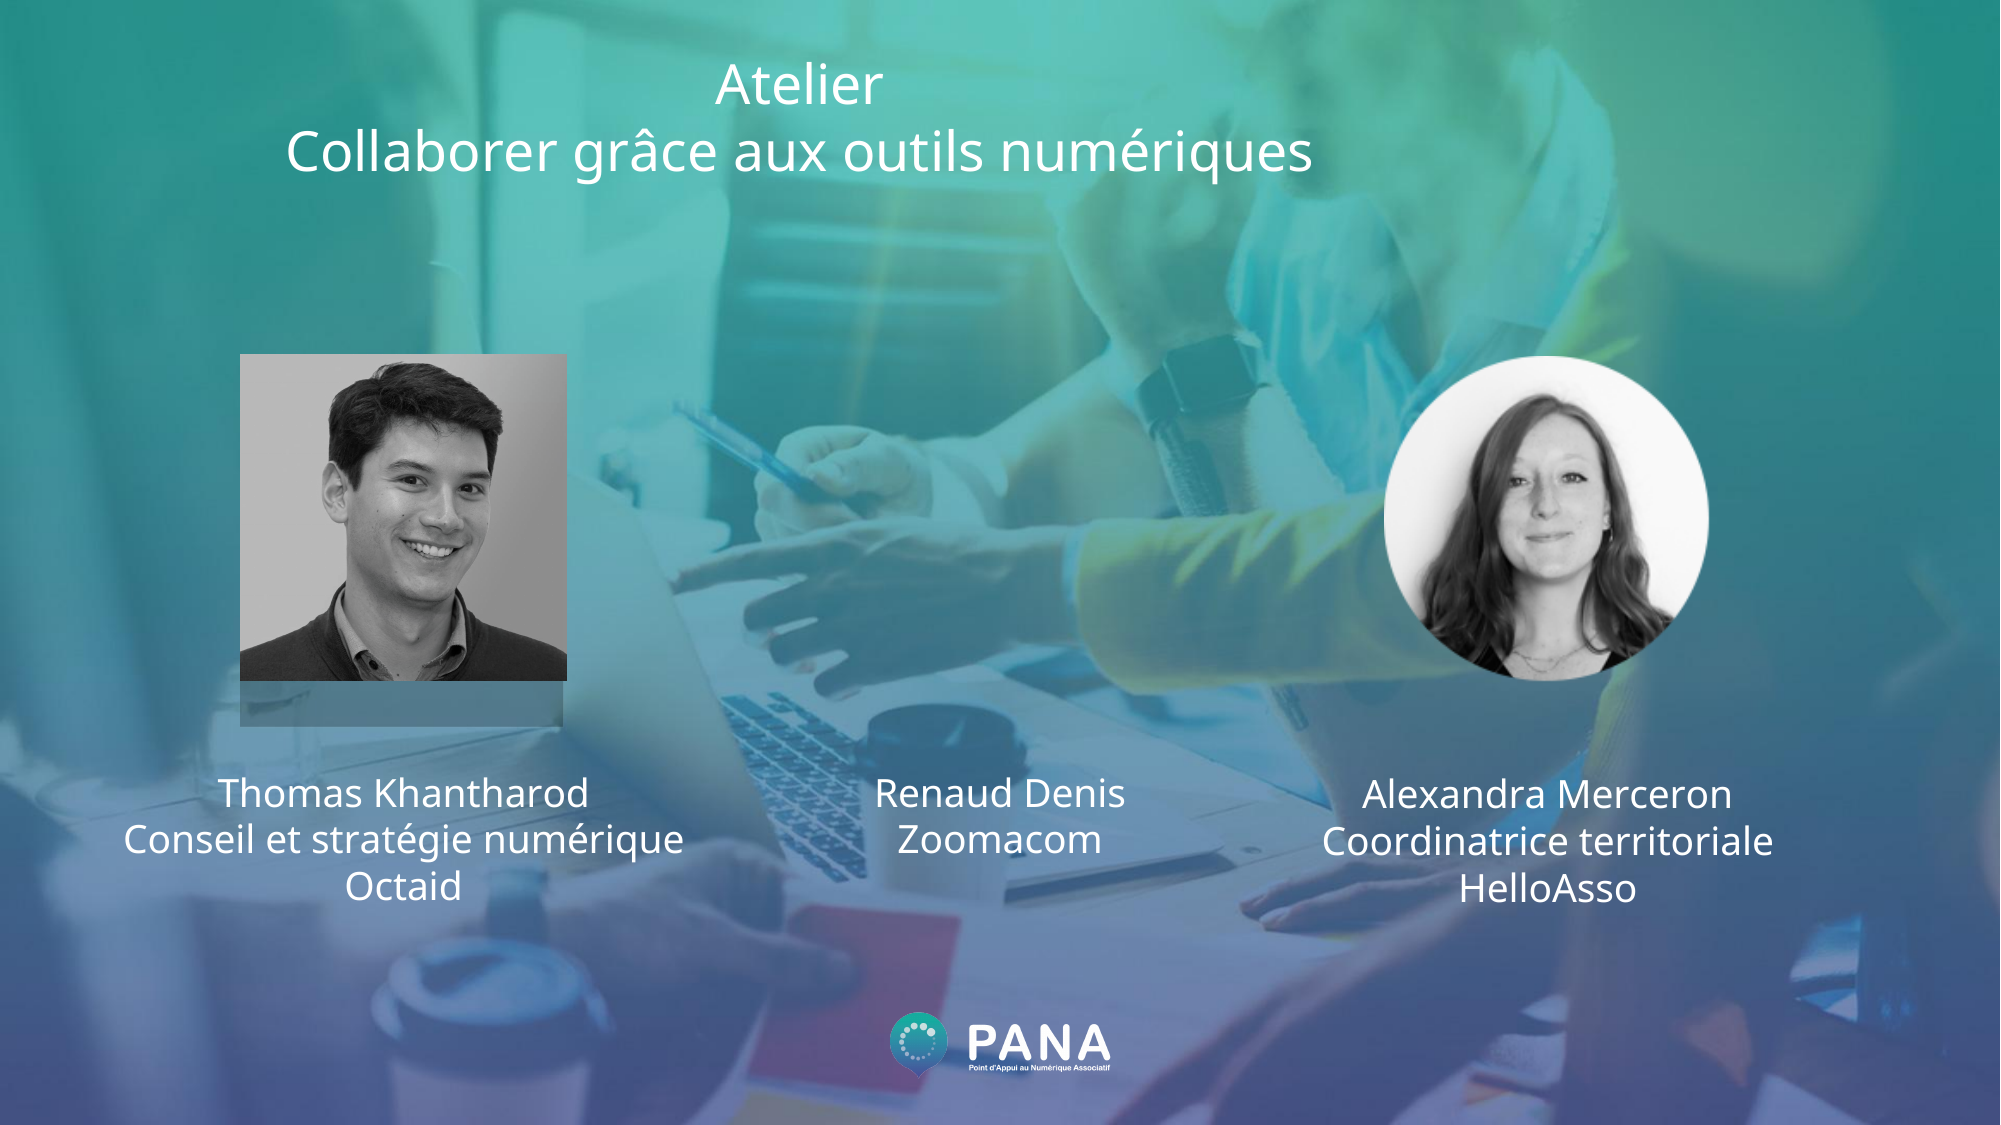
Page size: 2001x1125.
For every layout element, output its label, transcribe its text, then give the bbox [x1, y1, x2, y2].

picture [0, 0, 2000, 1125]
text_box Renaud Denis Zoomacom [726, 748, 1274, 950]
text_box Thomas Khantharod Conseil et stratégie numérique Octaid [89, 748, 718, 950]
text_box Alexandra Merceron Coordinatrice territoriale HelloAsso [1273, 749, 1822, 951]
text_box Atelier Collaborer grâce aux outils numériques [265, 28, 1735, 355]
